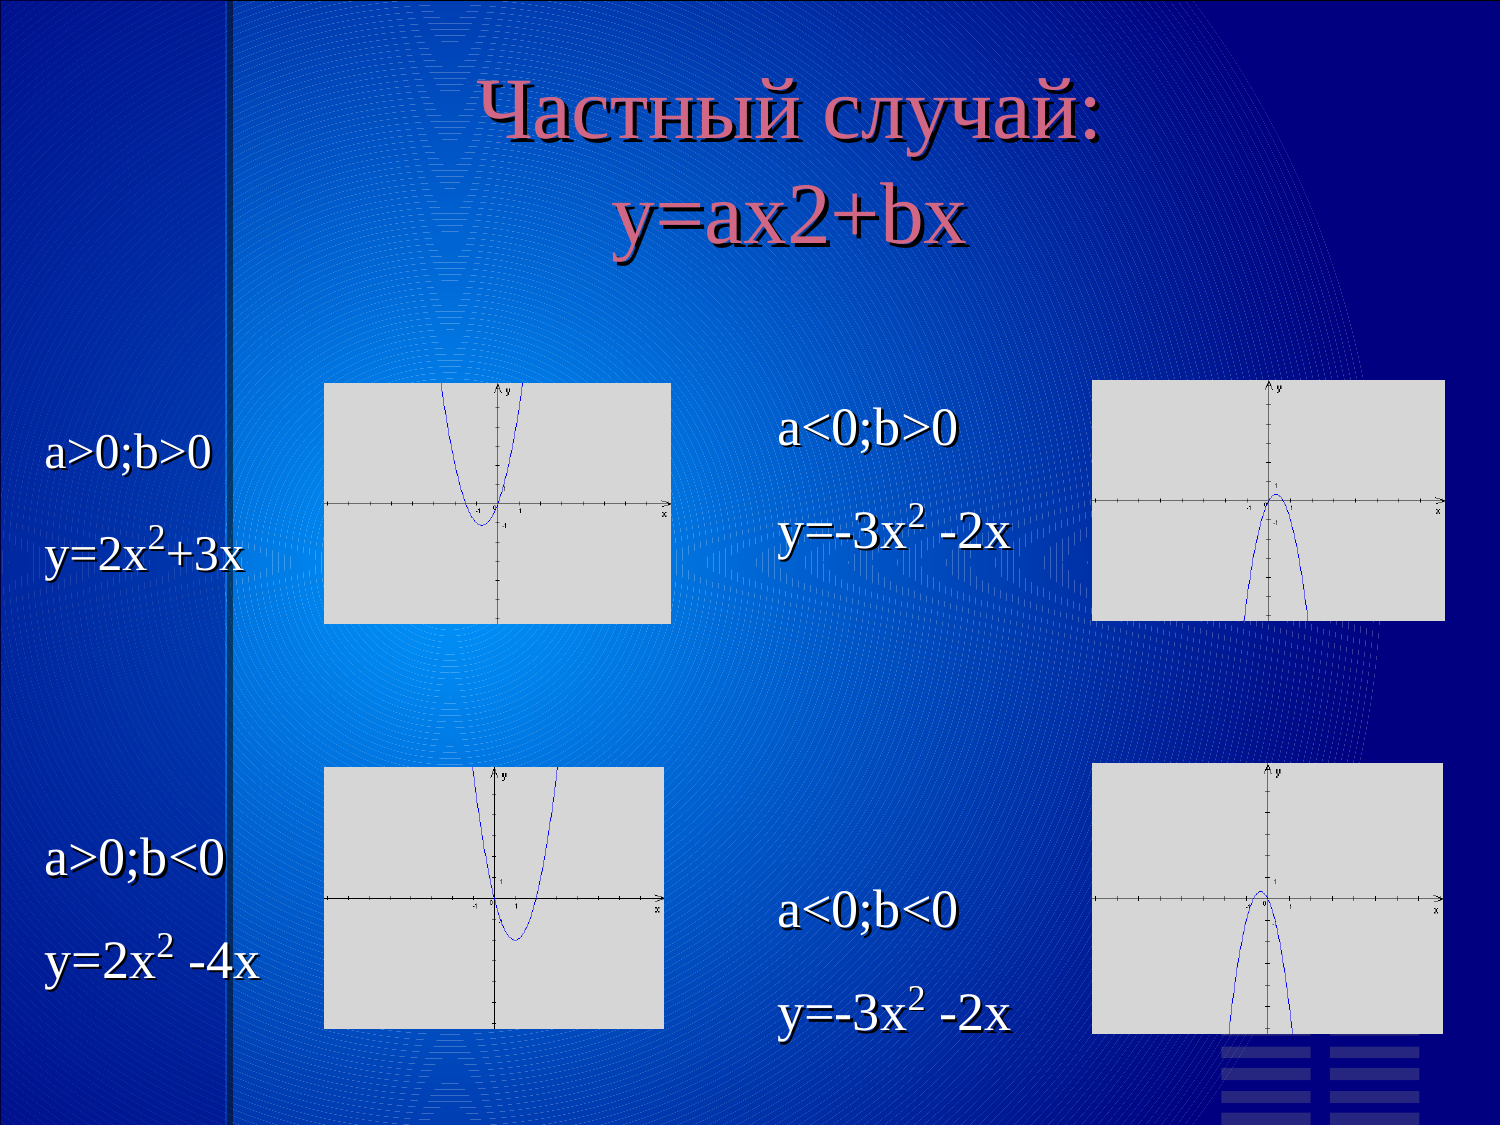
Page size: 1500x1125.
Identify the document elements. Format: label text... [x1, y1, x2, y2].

list a>0;b>0 y=2х2+3x a>0;b<0 y=2х2 -4x [29, 232, 692, 1093]
picture [324, 383, 671, 624]
picture [1092, 380, 1445, 621]
picture [1092, 763, 1443, 1034]
picture [324, 767, 664, 1030]
list a<0;b>0 y=-3х2 -2x a<0;b<0 y=-3х2 -2x [762, 383, 1425, 1025]
title Частный случай: y=ax2+bx [75, 43, 1425, 274]
